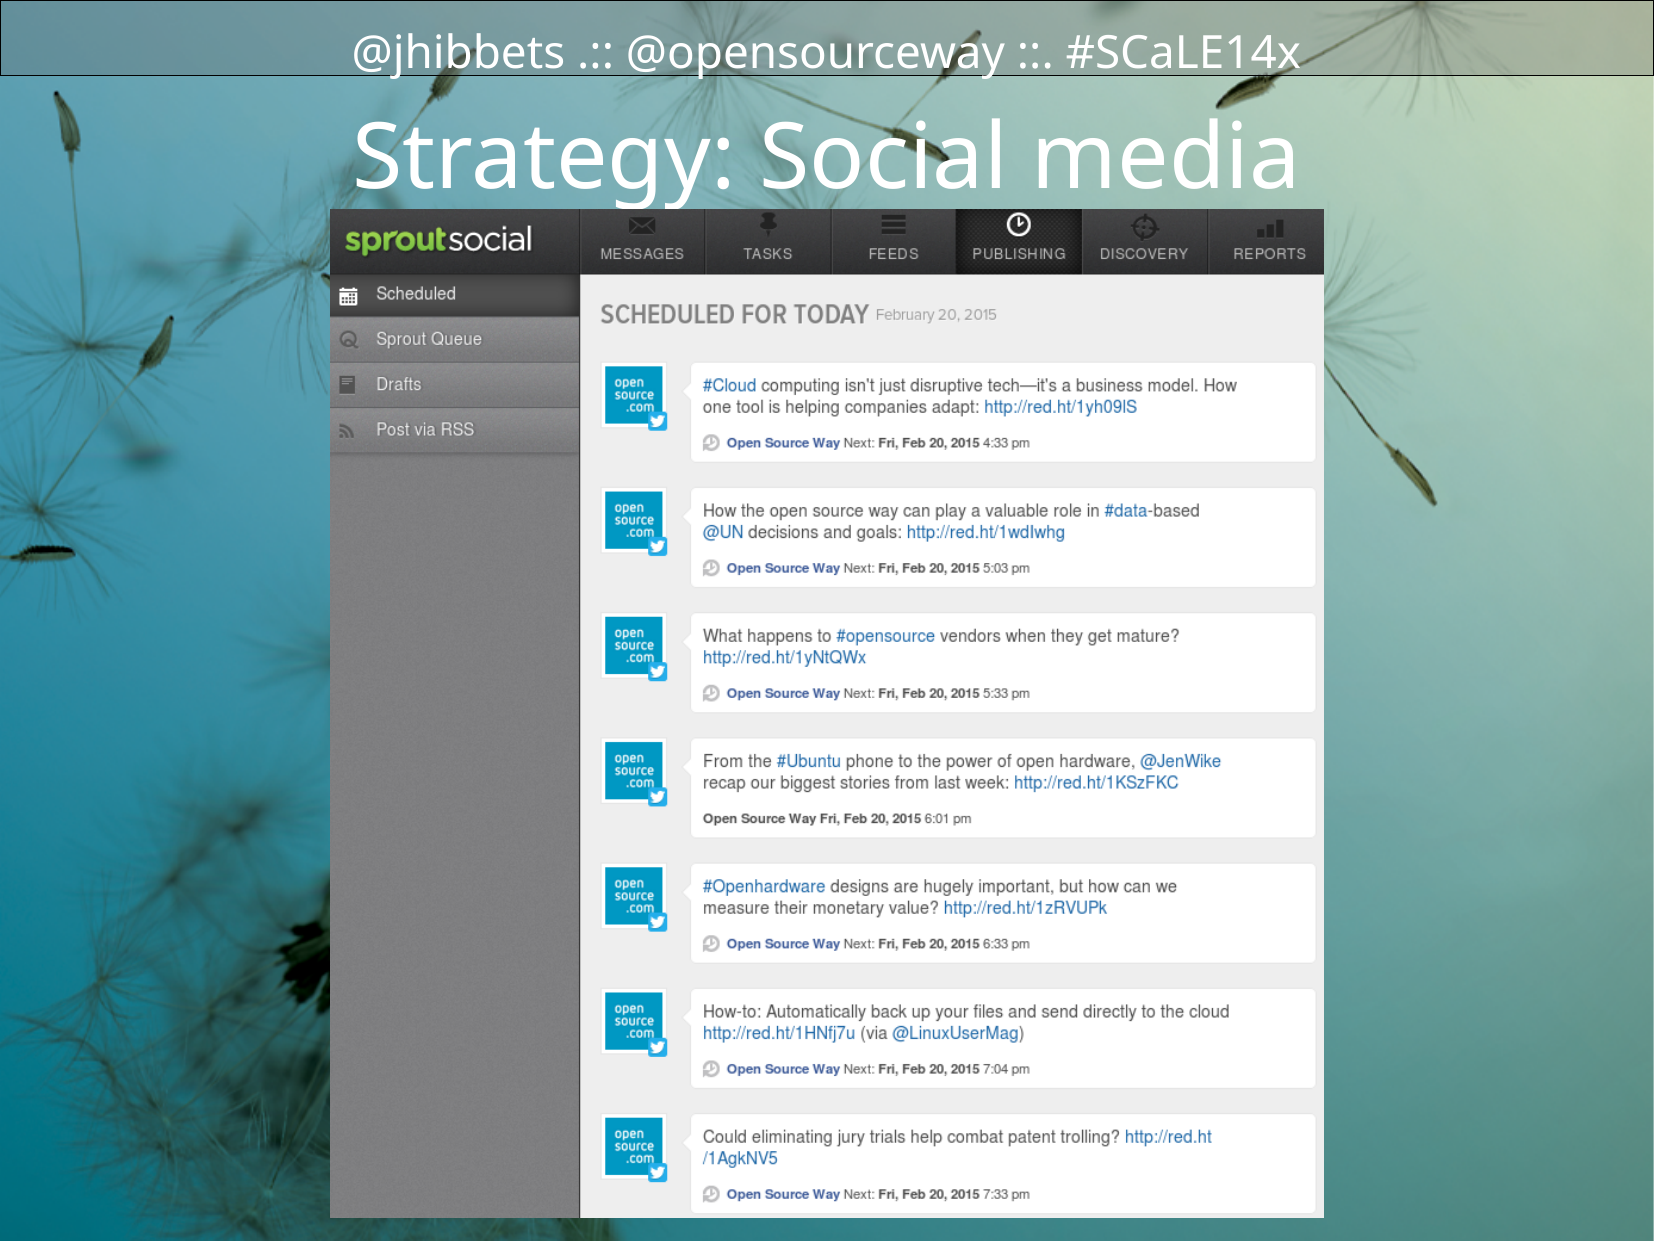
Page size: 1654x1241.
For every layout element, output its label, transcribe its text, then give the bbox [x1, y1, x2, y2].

title Strategy: Social media [82, 49, 1571, 257]
picture [0, 76, 1654, 1241]
